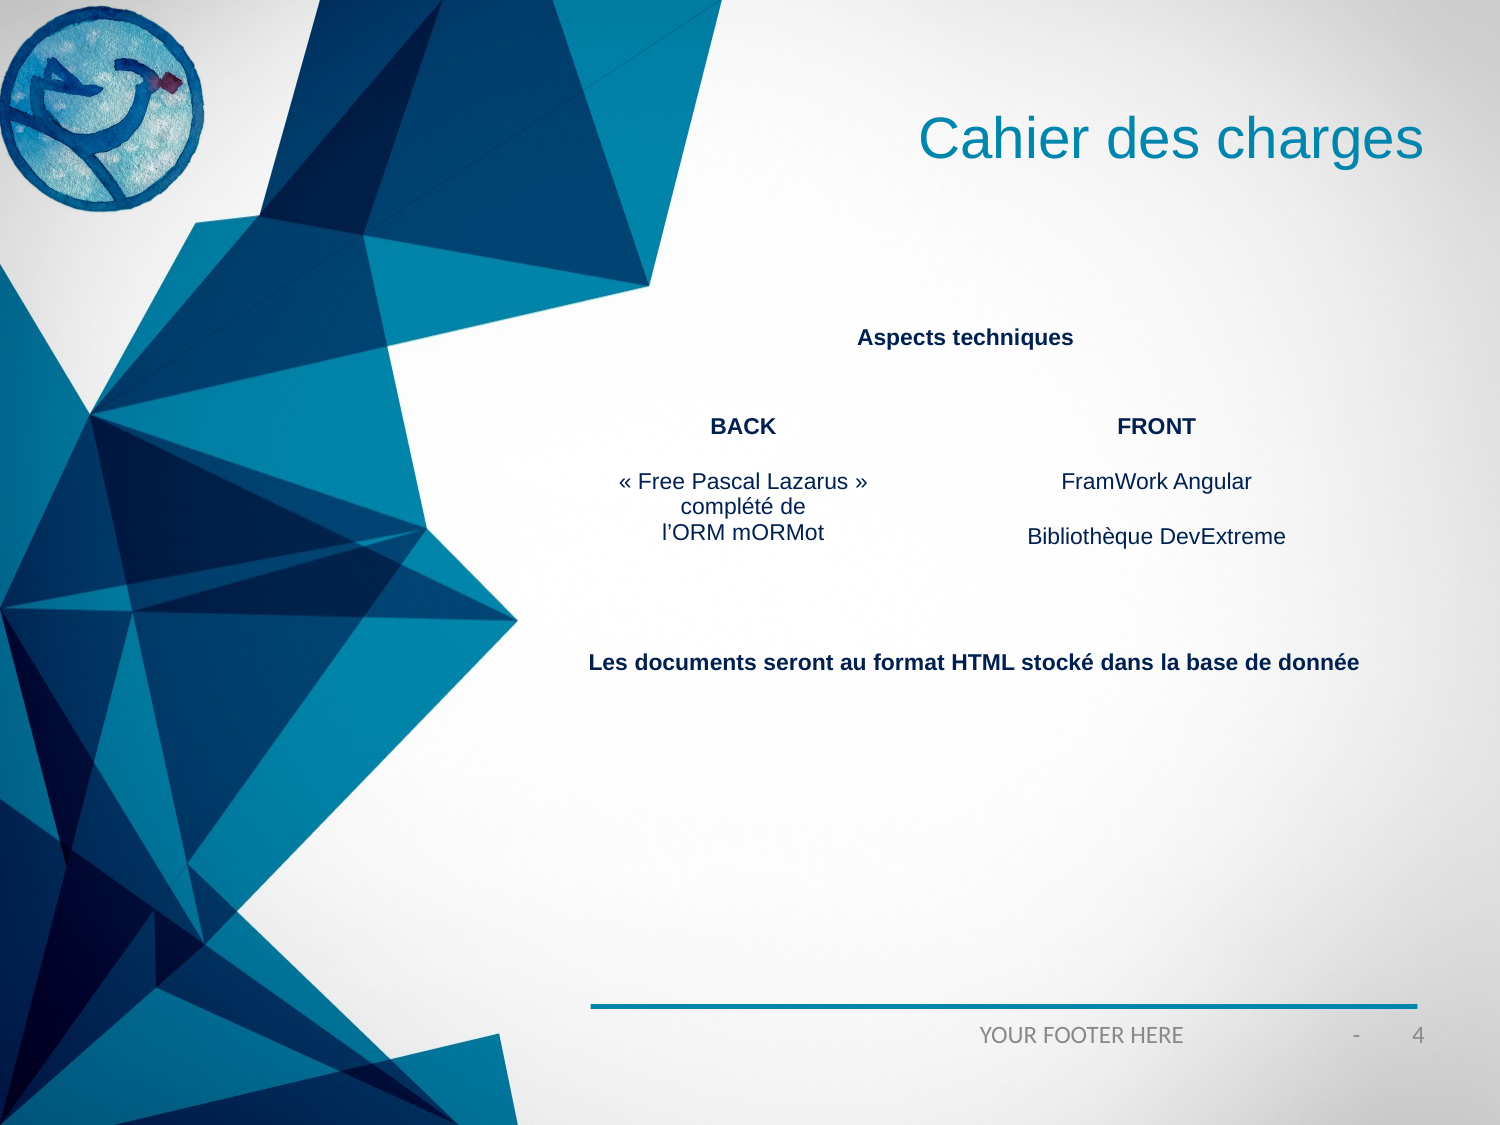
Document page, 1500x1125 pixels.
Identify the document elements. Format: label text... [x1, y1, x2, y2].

list Aspects techniques [501, 324, 1359, 351]
picture [0, 0, 1500, 1125]
list Les documents seront au format HTML stocké dans la base de donnée [561, 649, 1388, 680]
title Cahier des charges [708, 44, 1425, 233]
list BACK « Free Pascal Lazarus » complété de l’ORM mORMot [571, 413, 916, 626]
list FRONT FramWork Angular Bibliothèque DevExtreme [984, 413, 1329, 591]
